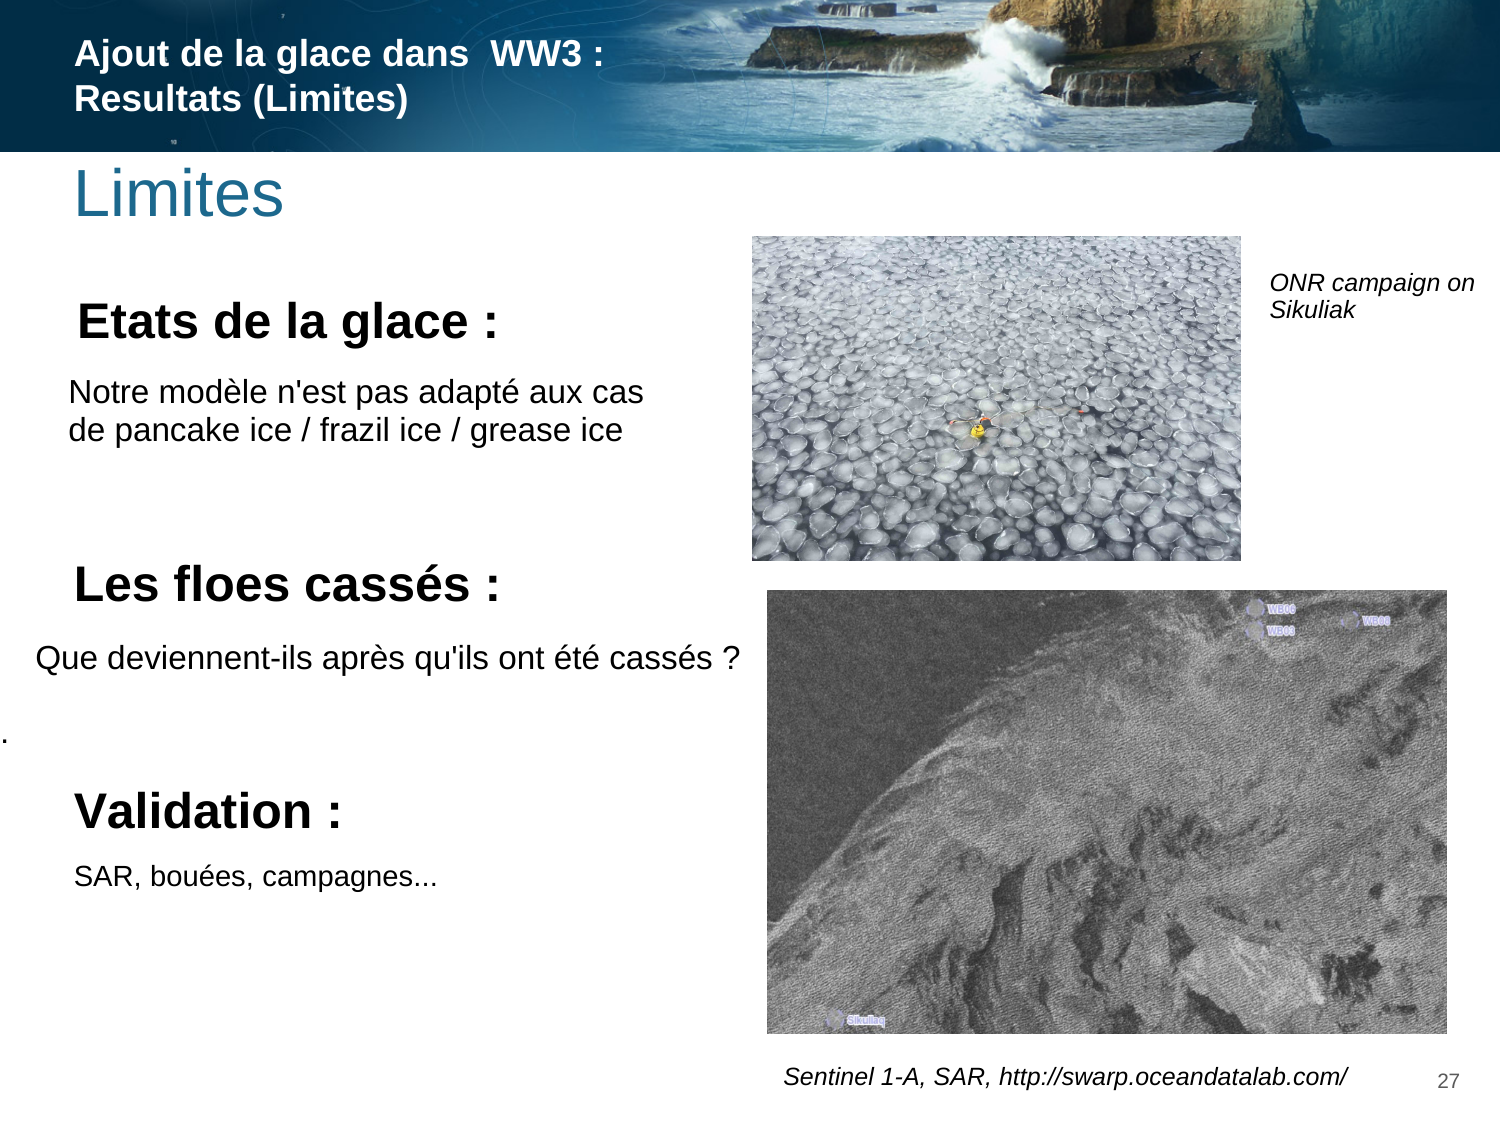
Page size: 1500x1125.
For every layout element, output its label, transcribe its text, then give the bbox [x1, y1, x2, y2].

text_box Sentinel 1-A, SAR, http://swarp.oceandatalab.com/ [783, 1062, 1388, 1092]
text_box Etats de la glace : [62, 277, 752, 434]
text_box Les floes cassés : [59, 541, 1241, 639]
title Ajout de la glace dans WW3 : Resultats (Limites) [59, 21, 798, 127]
title Limites [59, 102, 1244, 278]
text_box Validation : SAR, bouées, campagnes... [59, 767, 767, 978]
text_box Notre modèle n'est pas adapté aux cas de pancake ice / frazil ice / grease ice [32, 374, 650, 502]
picture [0, 0, 1500, 152]
picture [752, 236, 1241, 562]
picture [767, 590, 1447, 1034]
text_box ONR campaign on Sikuliak [1269, 268, 1500, 325]
text_box Que deviennent-ils après qu'ils ont été cassés ? . [0, 639, 767, 768]
